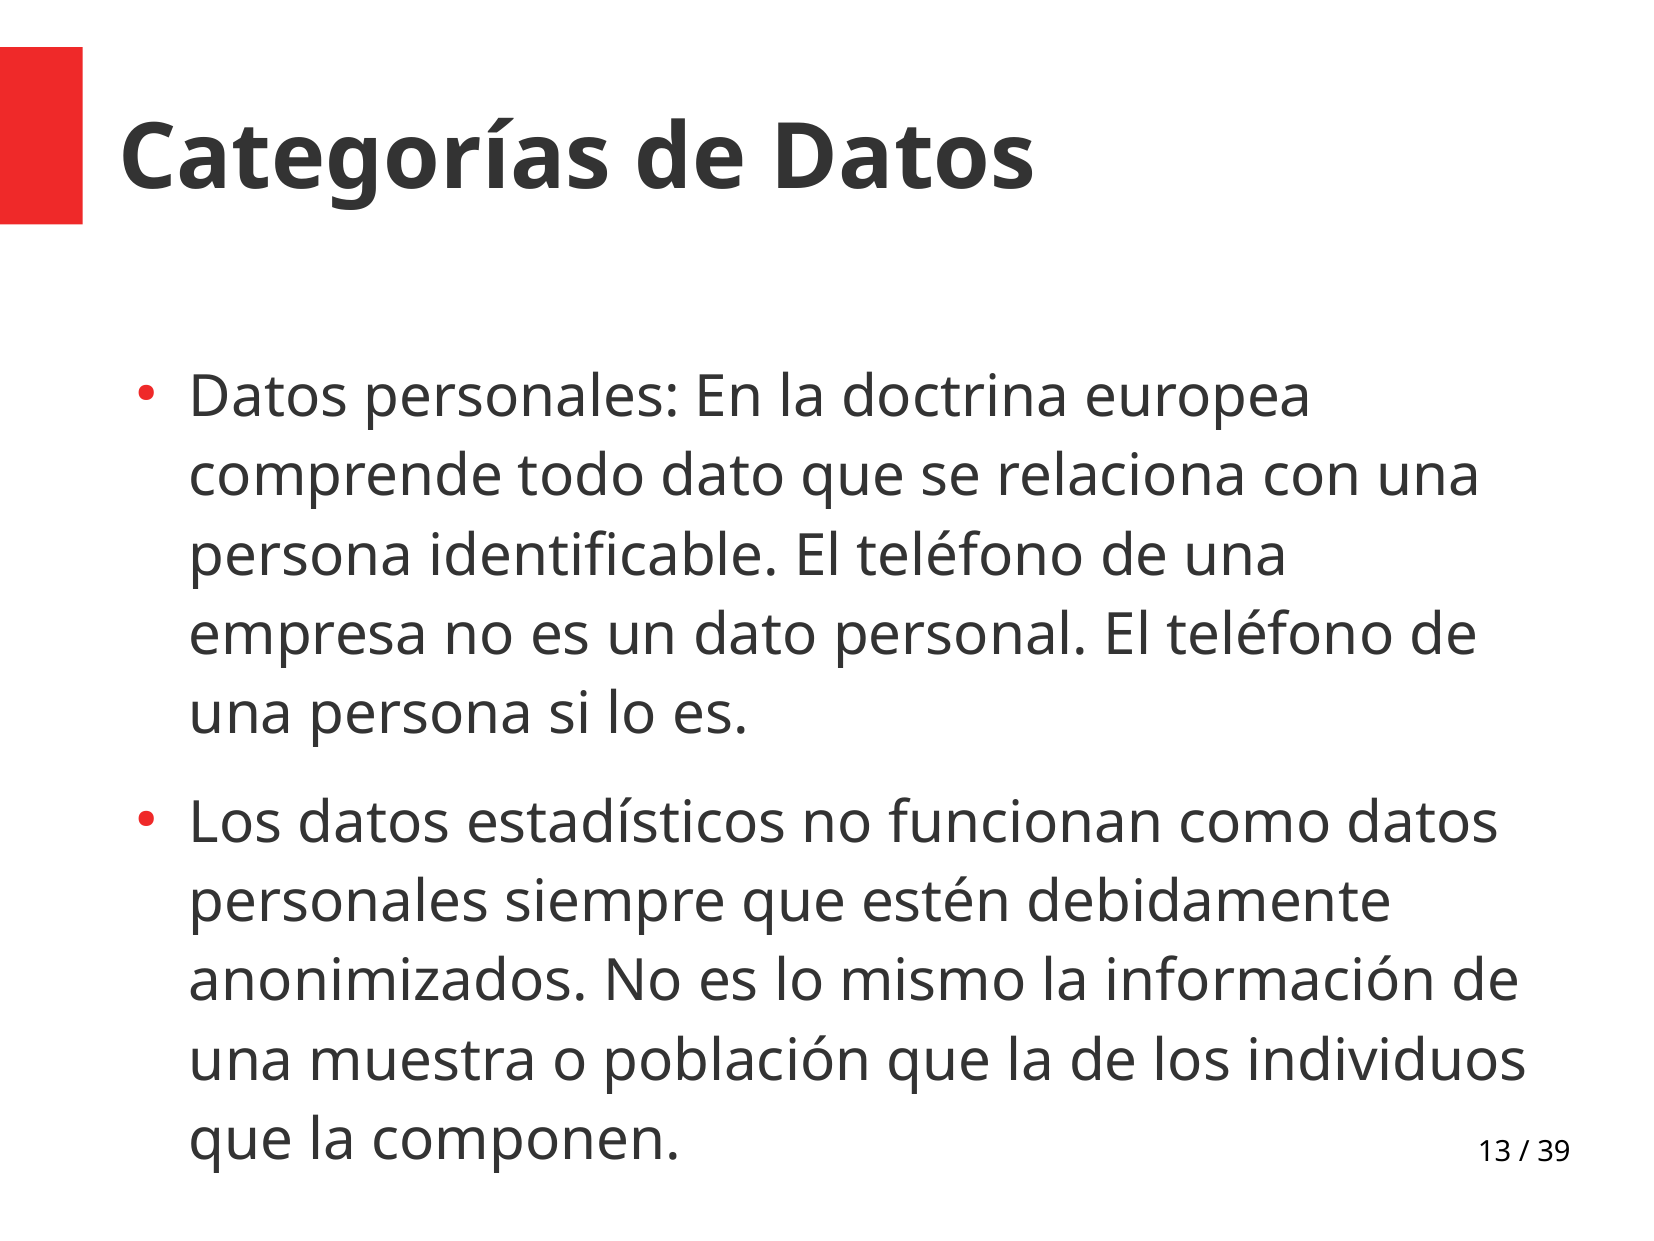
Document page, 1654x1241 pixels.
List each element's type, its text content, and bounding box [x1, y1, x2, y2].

list Datos personales: En la doctrina europea comprende todo dato que se relaciona con una persona identificable. El teléfono de una empresa no es un dato personal. El teléfono de una persona si lo es. Los datos estadísticos no funcionan como datos personales siempre que estén debidamente anonimizados. No es lo mismo la información de una muestra o población que la de los individuos que la componen. [118, 354, 1536, 1074]
title Categorías de Datos [118, 49, 1571, 257]
